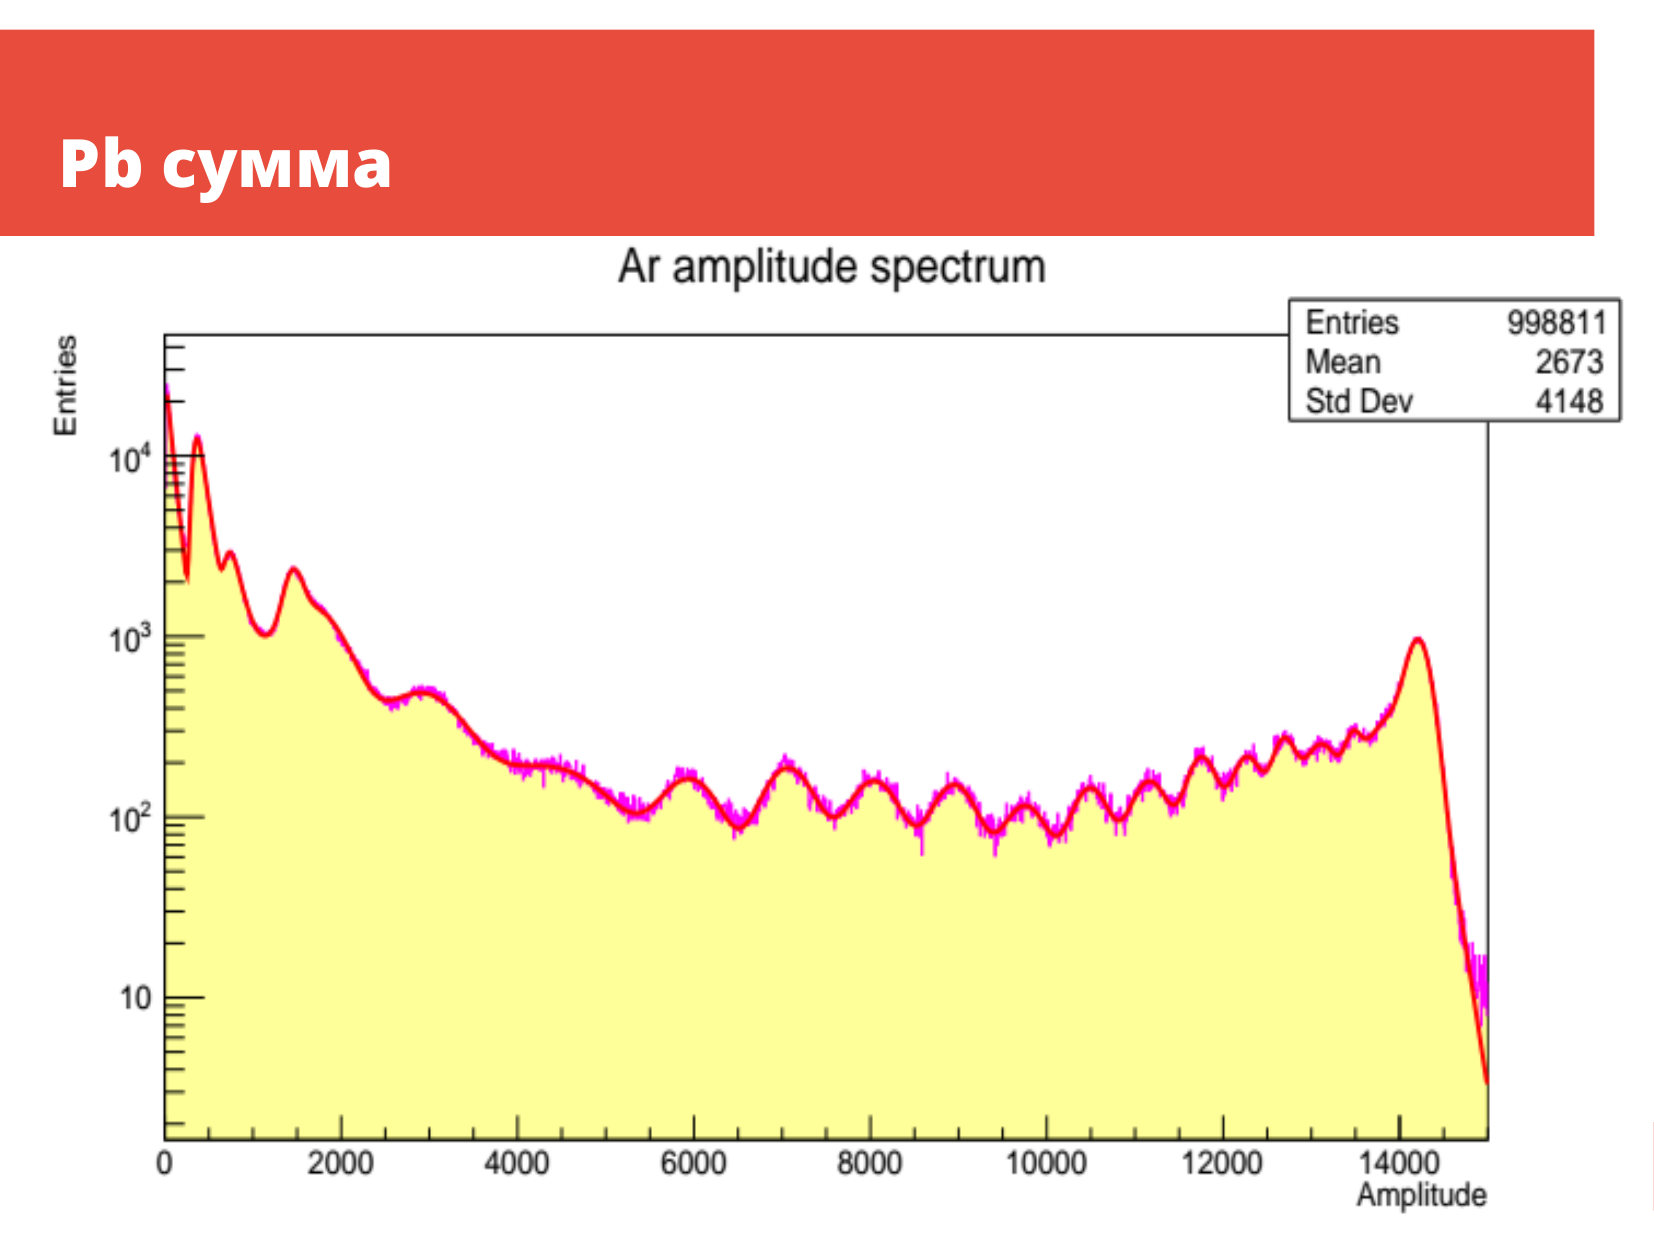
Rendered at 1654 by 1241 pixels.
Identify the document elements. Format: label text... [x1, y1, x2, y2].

picture [0, 236, 1654, 1241]
title Pb сумма [59, 59, 1595, 207]
